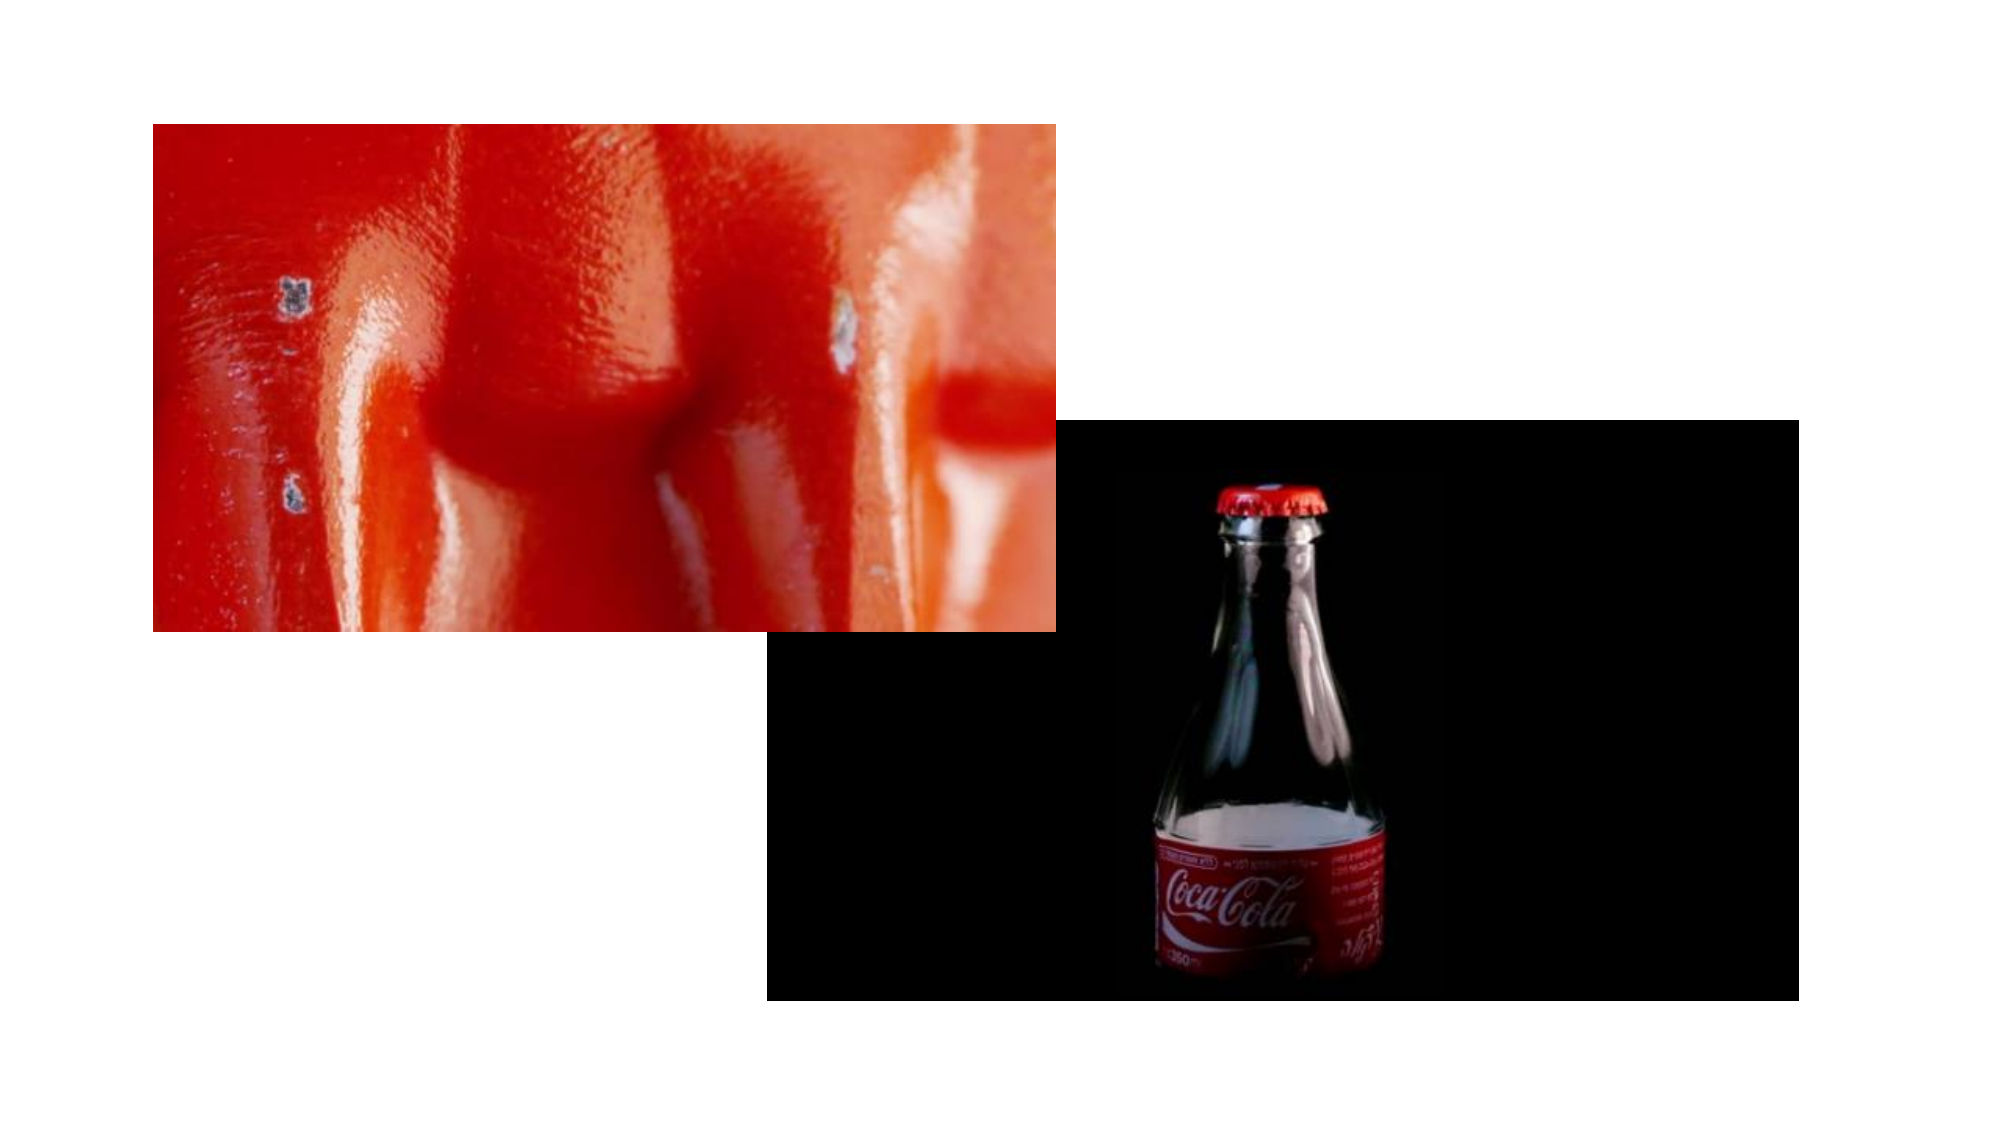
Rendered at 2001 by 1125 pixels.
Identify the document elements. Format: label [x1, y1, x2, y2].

picture [153, 124, 1799, 1001]
